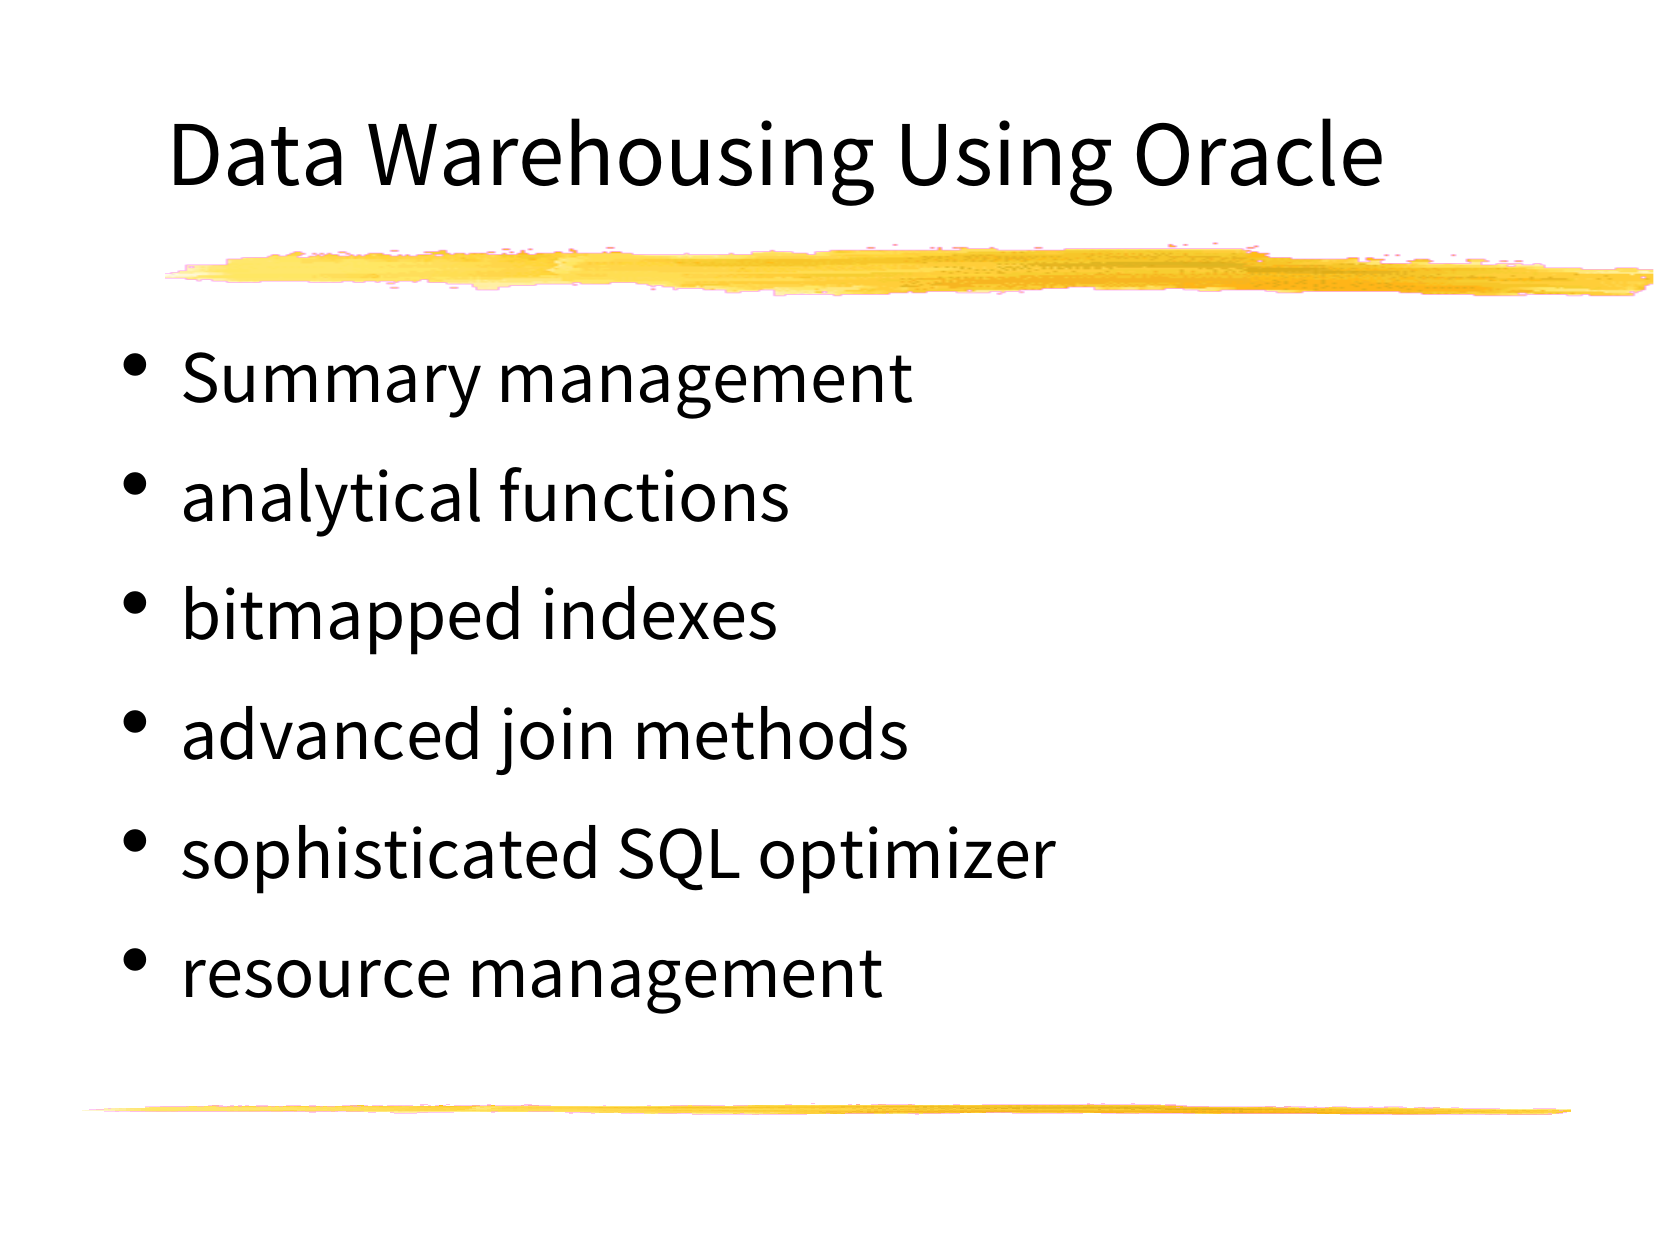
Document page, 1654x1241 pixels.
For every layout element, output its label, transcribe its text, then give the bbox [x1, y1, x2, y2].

list Summary management analytical functions bitmapped indexes advanced join methods sophisticated SQL optimizer resource management [124, 316, 1530, 1061]
picture [82, 1102, 1571, 1117]
picture [165, 237, 1654, 308]
title Data Warehousing Using Oracle [73, 39, 1479, 249]
